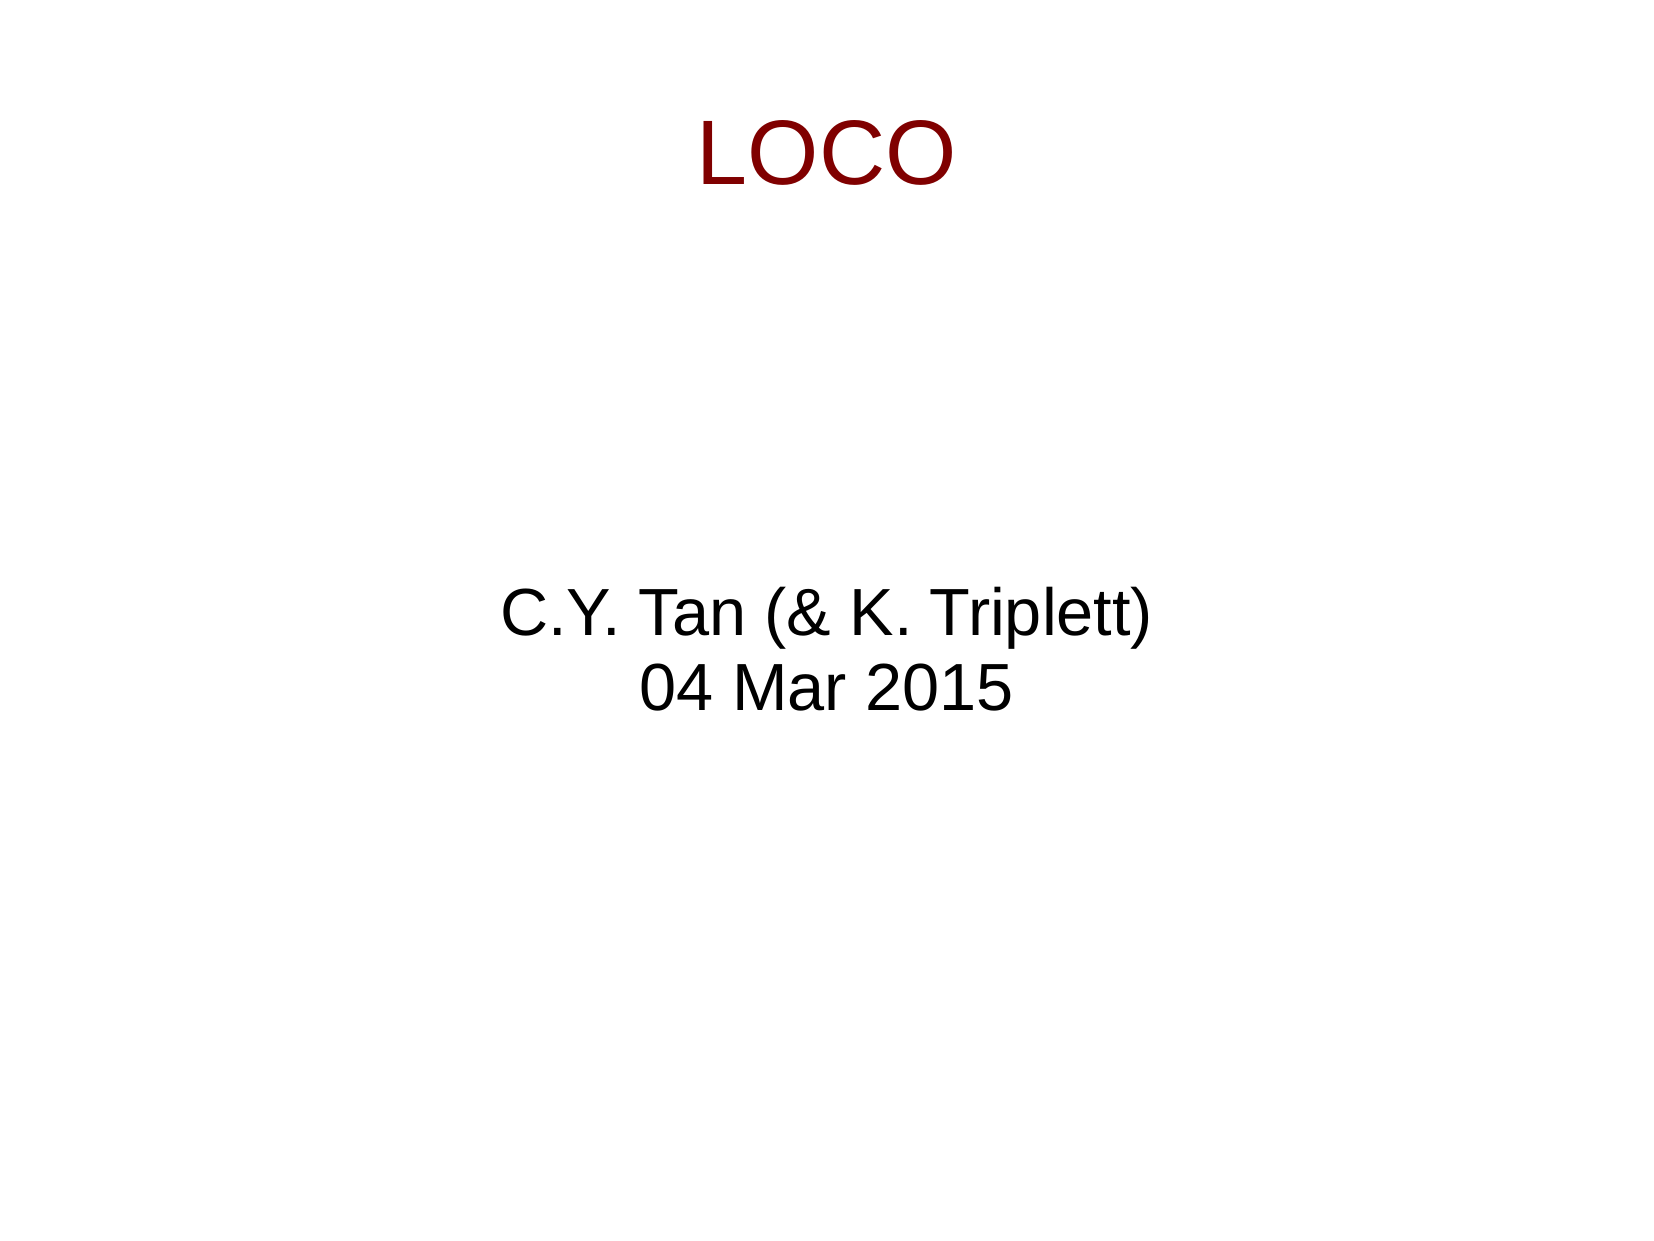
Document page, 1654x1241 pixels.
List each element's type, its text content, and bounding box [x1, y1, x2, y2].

subtitle C.Y. Tan (& K. Triplett) 04 Mar 2015 [82, 290, 1571, 1010]
title LOCO [82, 49, 1571, 257]
